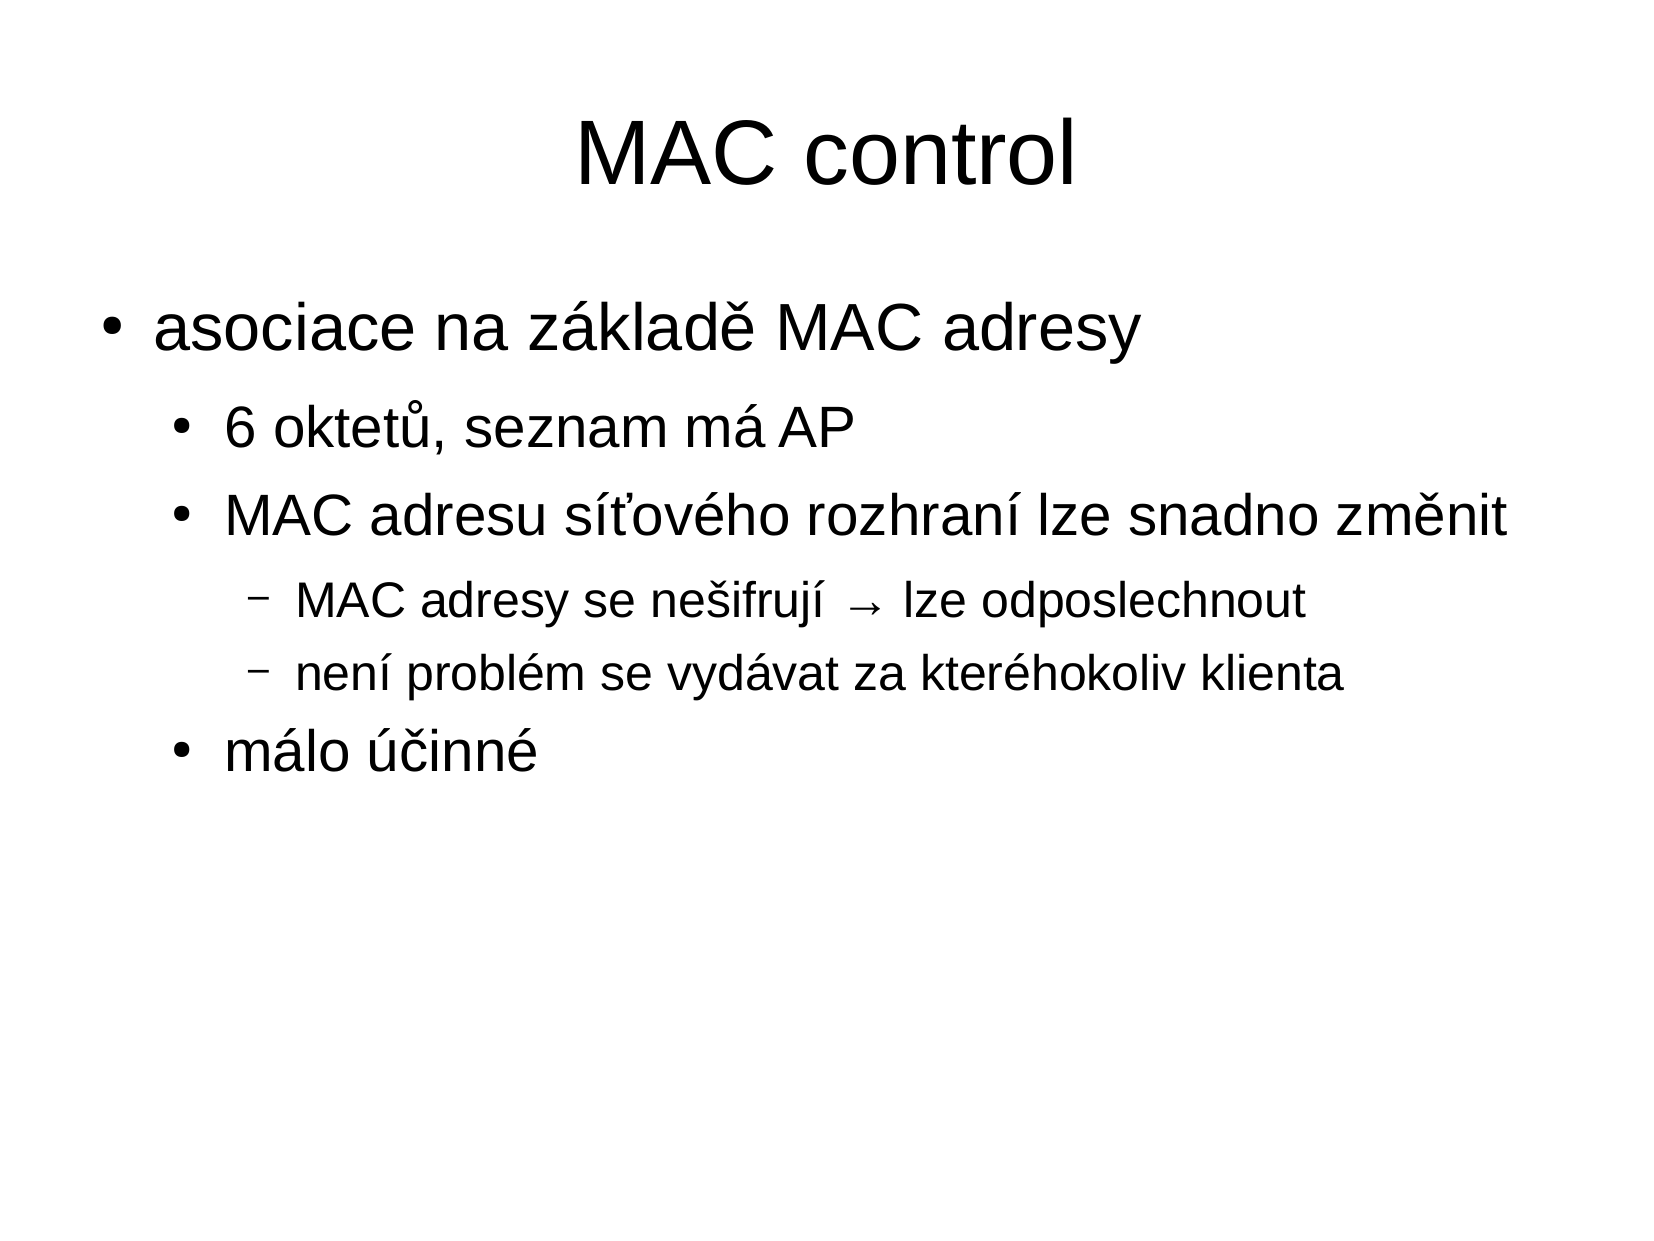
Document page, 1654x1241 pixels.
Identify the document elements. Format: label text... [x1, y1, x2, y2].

list asociace na základě MAC adresy 6 oktetů, seznam má AP MAC adresu síťového rozhraní lze snadno změnit MAC adresy se nešifrují → lze odposlechnout není problém se vydávat za kteréhokoliv klienta málo účinné [82, 290, 1571, 1109]
title MAC control [82, 49, 1571, 257]
